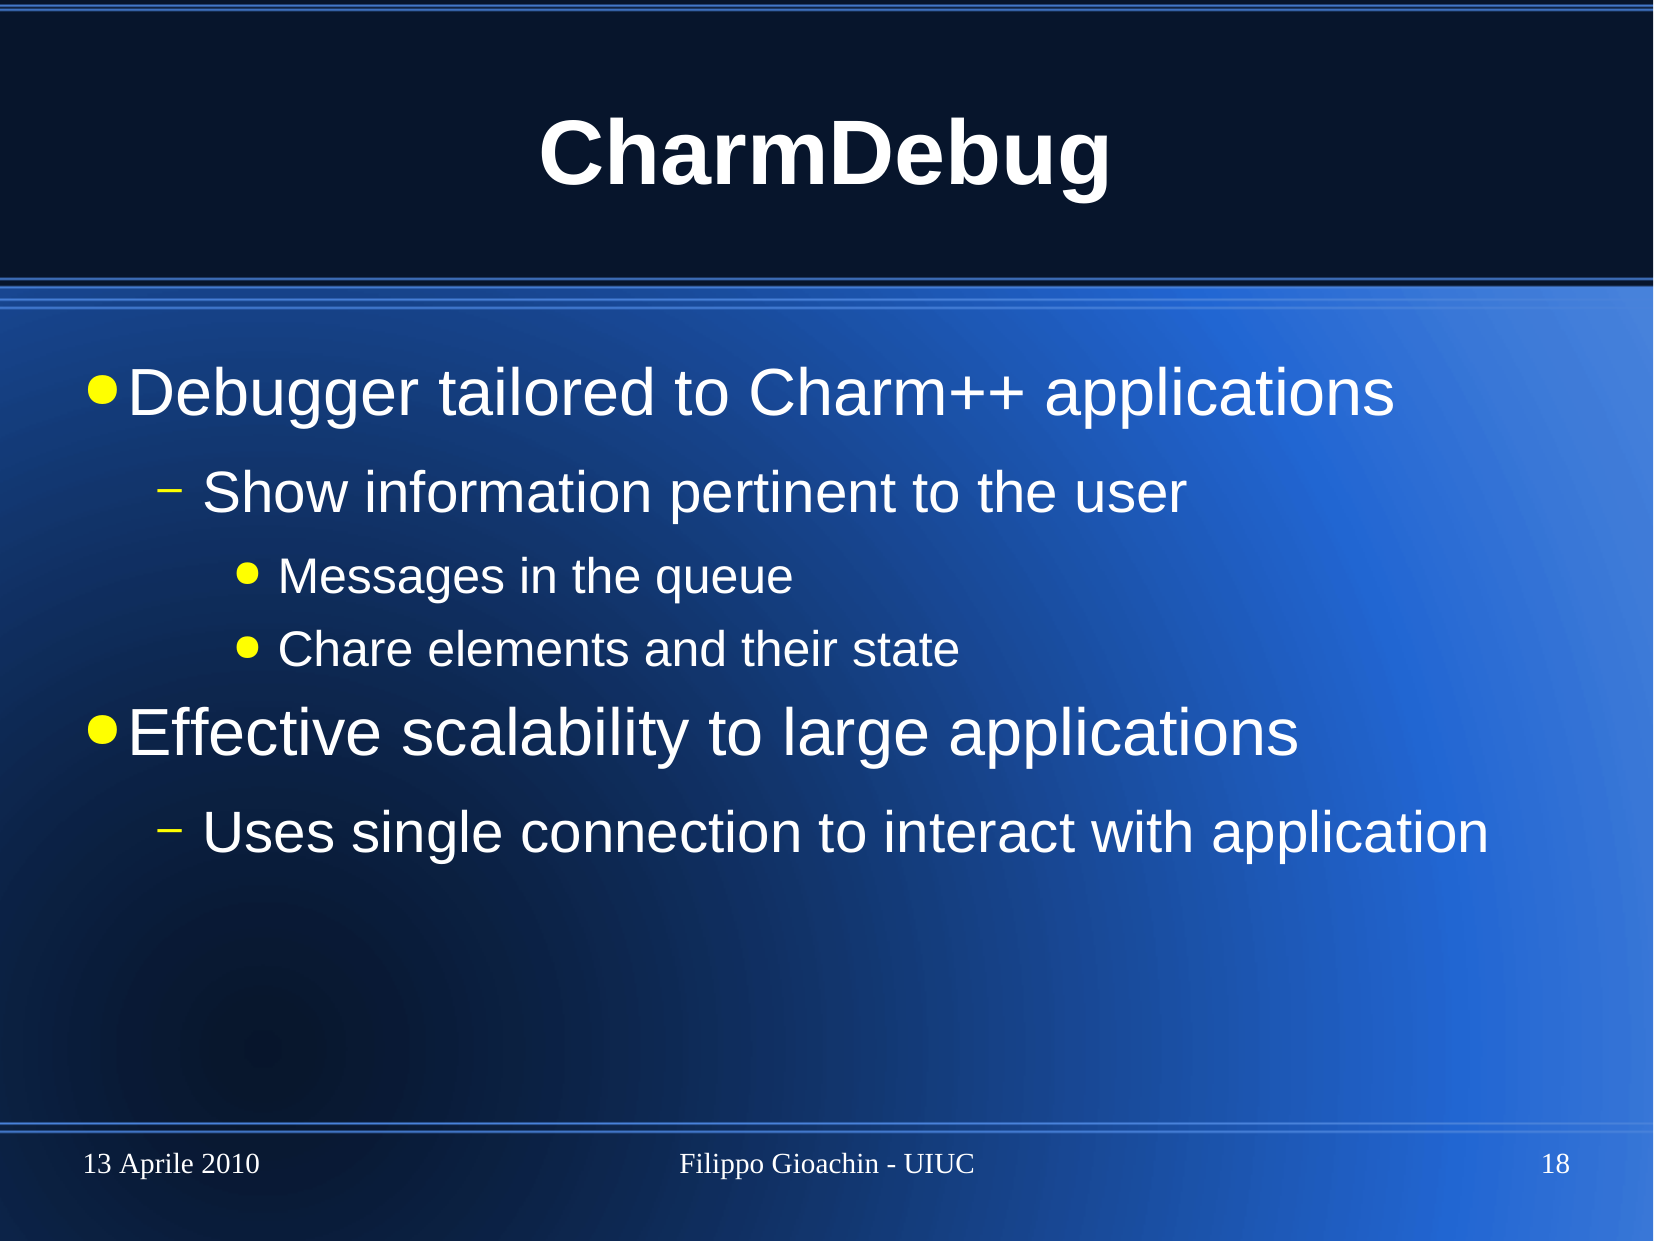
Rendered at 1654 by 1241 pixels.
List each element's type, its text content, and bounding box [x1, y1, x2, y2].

title CharmDebug [82, 56, 1571, 250]
picture [0, 0, 1654, 1241]
list Debugger tailored to Charm++ applications Show information pertinent to the user Messages in the queue Chare elements and their state Effective scalability to large applications Uses single connection to interact with application [82, 355, 1571, 1160]
